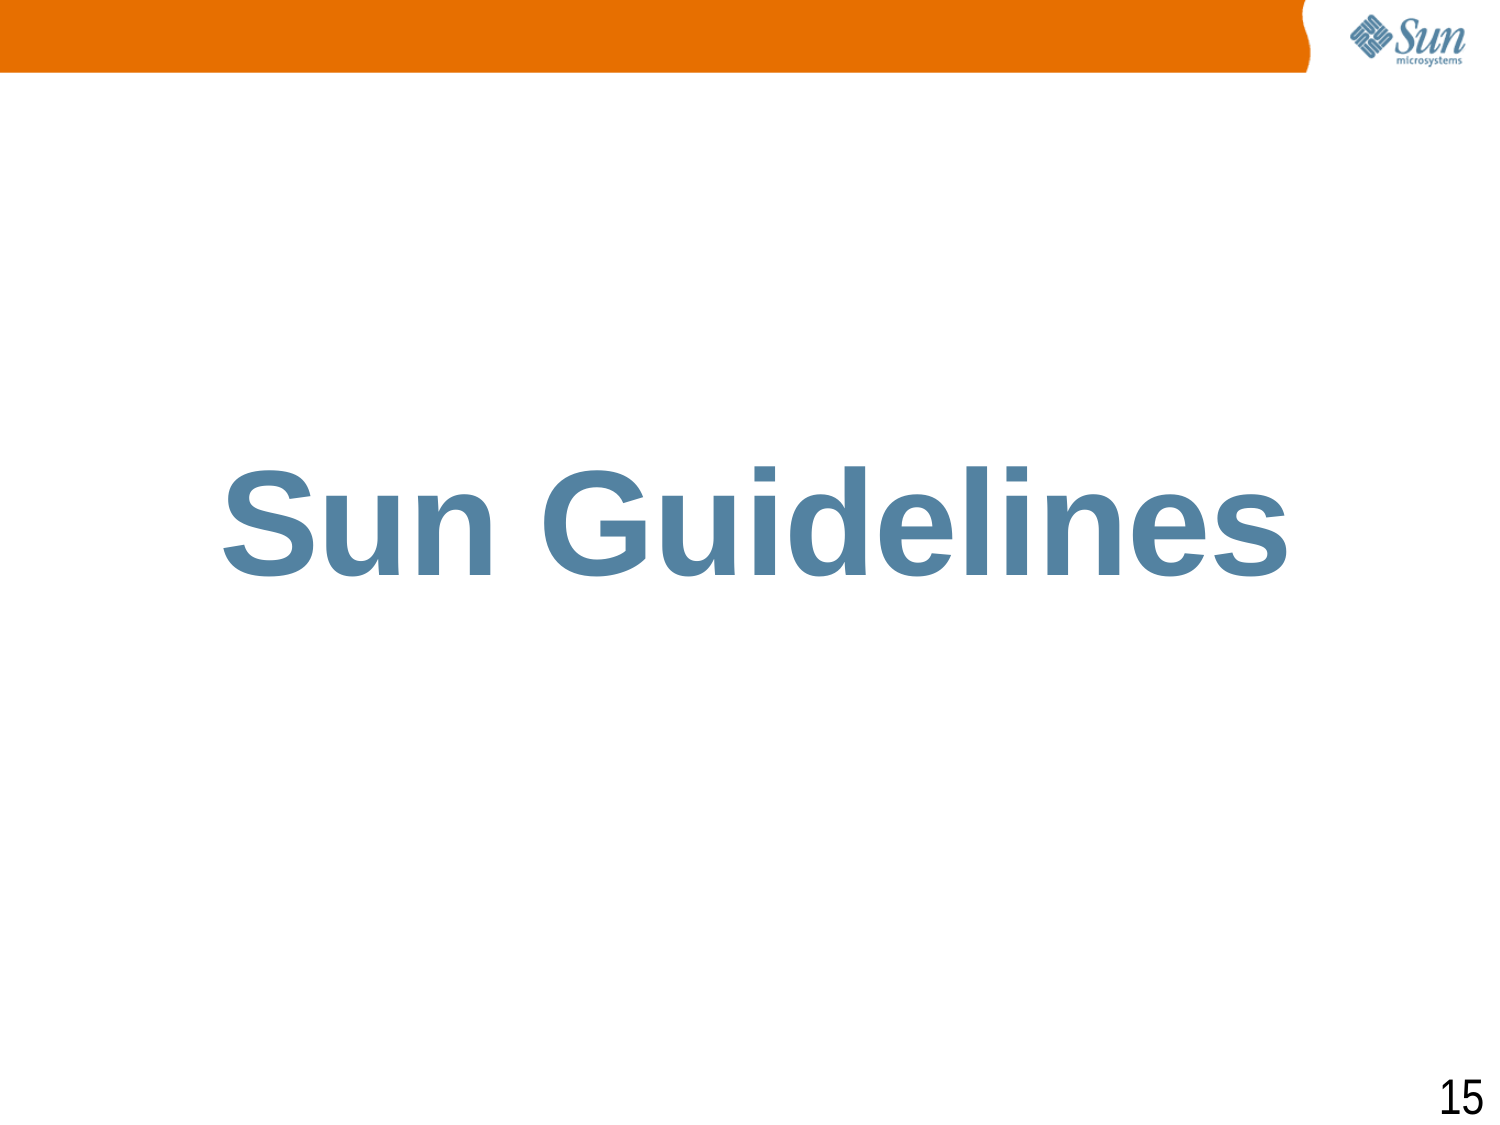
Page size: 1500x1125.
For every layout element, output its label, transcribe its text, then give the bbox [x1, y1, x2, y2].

picture [0, 0, 1500, 75]
title Sun Guidelines [75, 388, 1438, 673]
